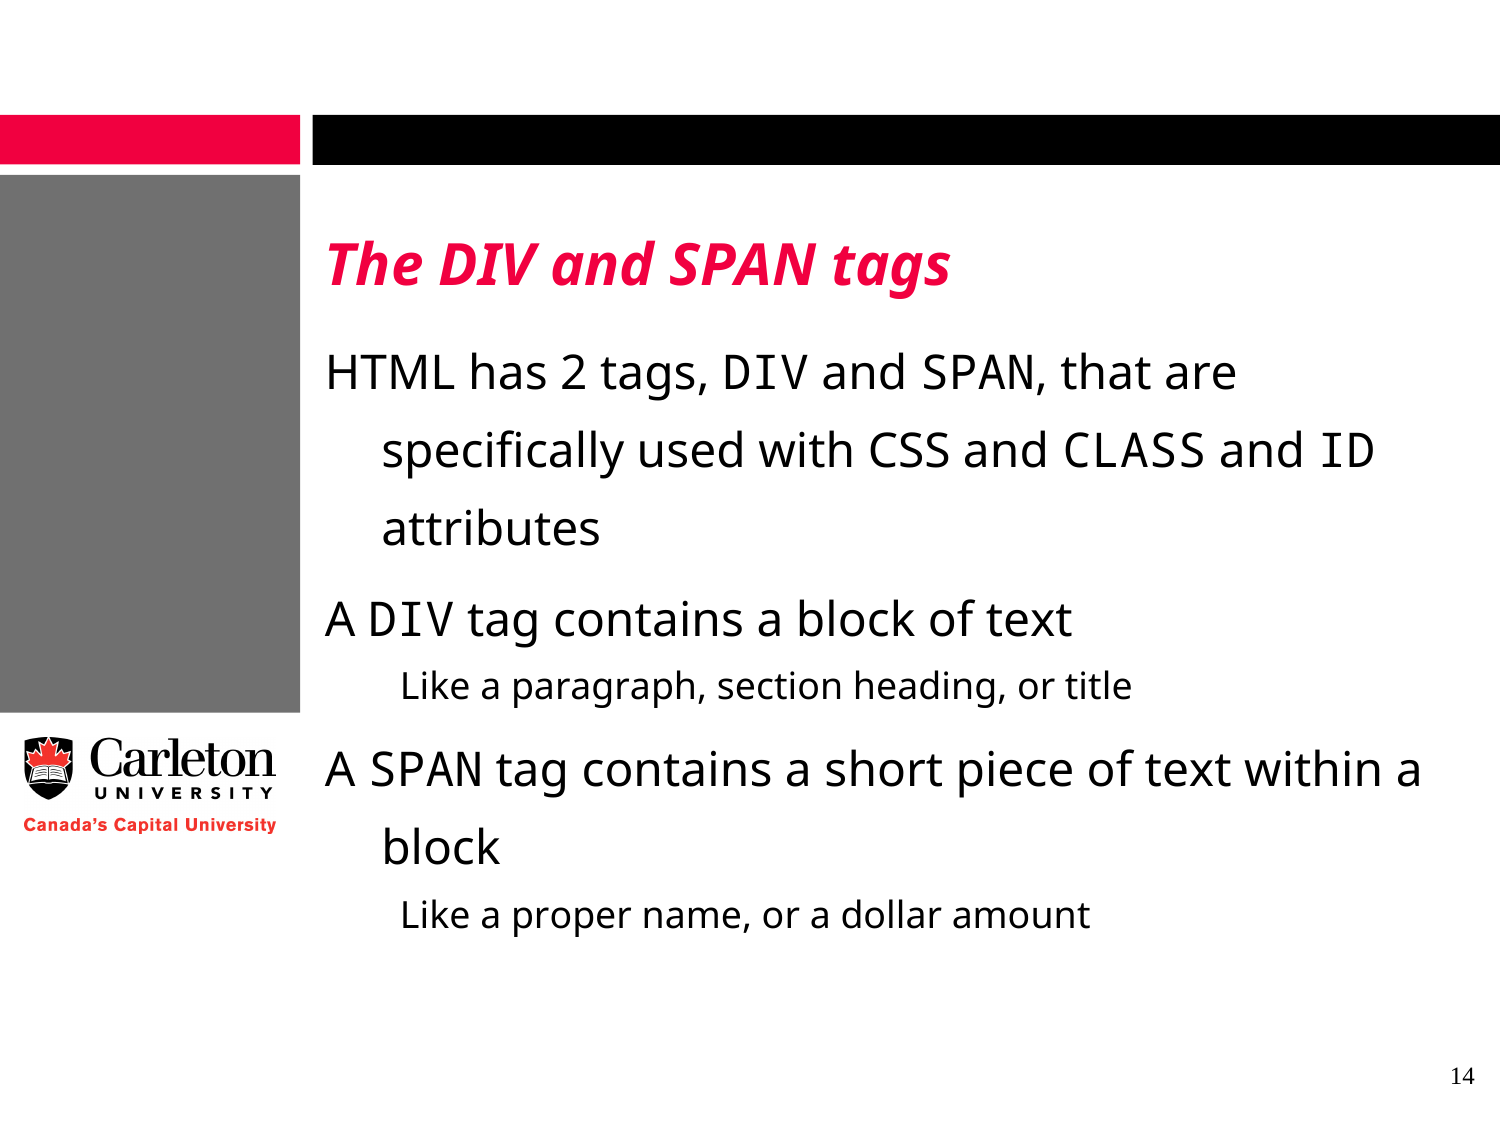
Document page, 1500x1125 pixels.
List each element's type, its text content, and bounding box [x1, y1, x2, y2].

list HTML has 2 tags, DIV and SPAN, that are specifically used with CSS and CLASS and ID attributes A DIV tag contains a block of text Like a paragraph, section heading, or title A SPAN tag contains a short piece of text within a block Like a proper name, or a dollar amount [324, 324, 1450, 1036]
title The DIV and SPAN tags [324, 194, 1450, 324]
picture [24, 737, 276, 834]
